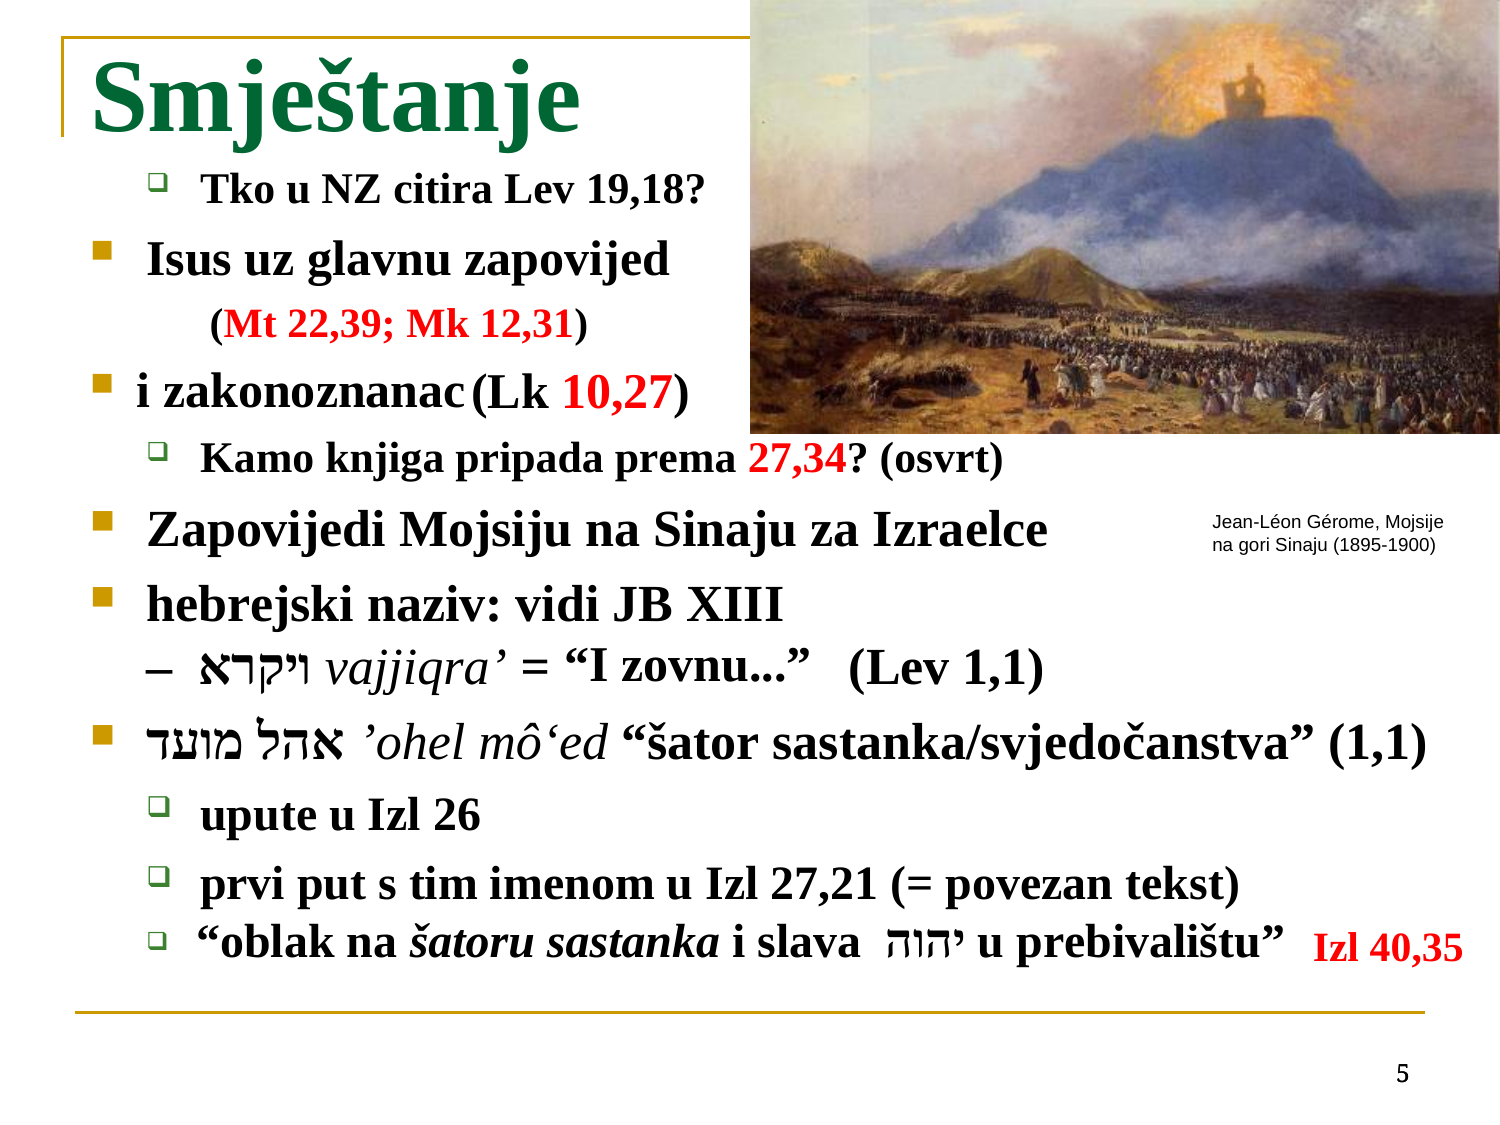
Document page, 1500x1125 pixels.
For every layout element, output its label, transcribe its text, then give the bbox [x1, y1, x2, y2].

title Smještanje [75, 19, 750, 152]
text_box i zakonoznanac [122, 350, 481, 426]
picture [750, 0, 1500, 434]
text_box <number> [1074, 1024, 1426, 1100]
text_box Jean-Léon Gérome, Mojsije na gori Sinaju (1895-1900) [1197, 502, 1477, 564]
text_box “I zovnu...” [549, 623, 827, 699]
list Tko u NZ citira Lev 19,18? Isus uz glavnu zapovijed (Mt 22,39; Mk 12,31) (Lk 10,27) Kamo knjiga pripada prema 27,34? (osvrt) Zapovijedi Mojsiju na Sinaju za Izraelce hebrejski naziv: vidi JB XIII – ויקרא vajjiqra’ = (Lev 1,1) אהל מועד ’ohel mô‘ed “šator sastanka/svjedočanstva” (1,1) upute u Izl 26 prvi put s tim imenom u Izl 27,21 (= povezan tekst) Izl 40,35 [75, 152, 1500, 1006]
text_box “oblak na šatoru sastanka i slava יהוה u prebivalištu” [181, 901, 1301, 975]
